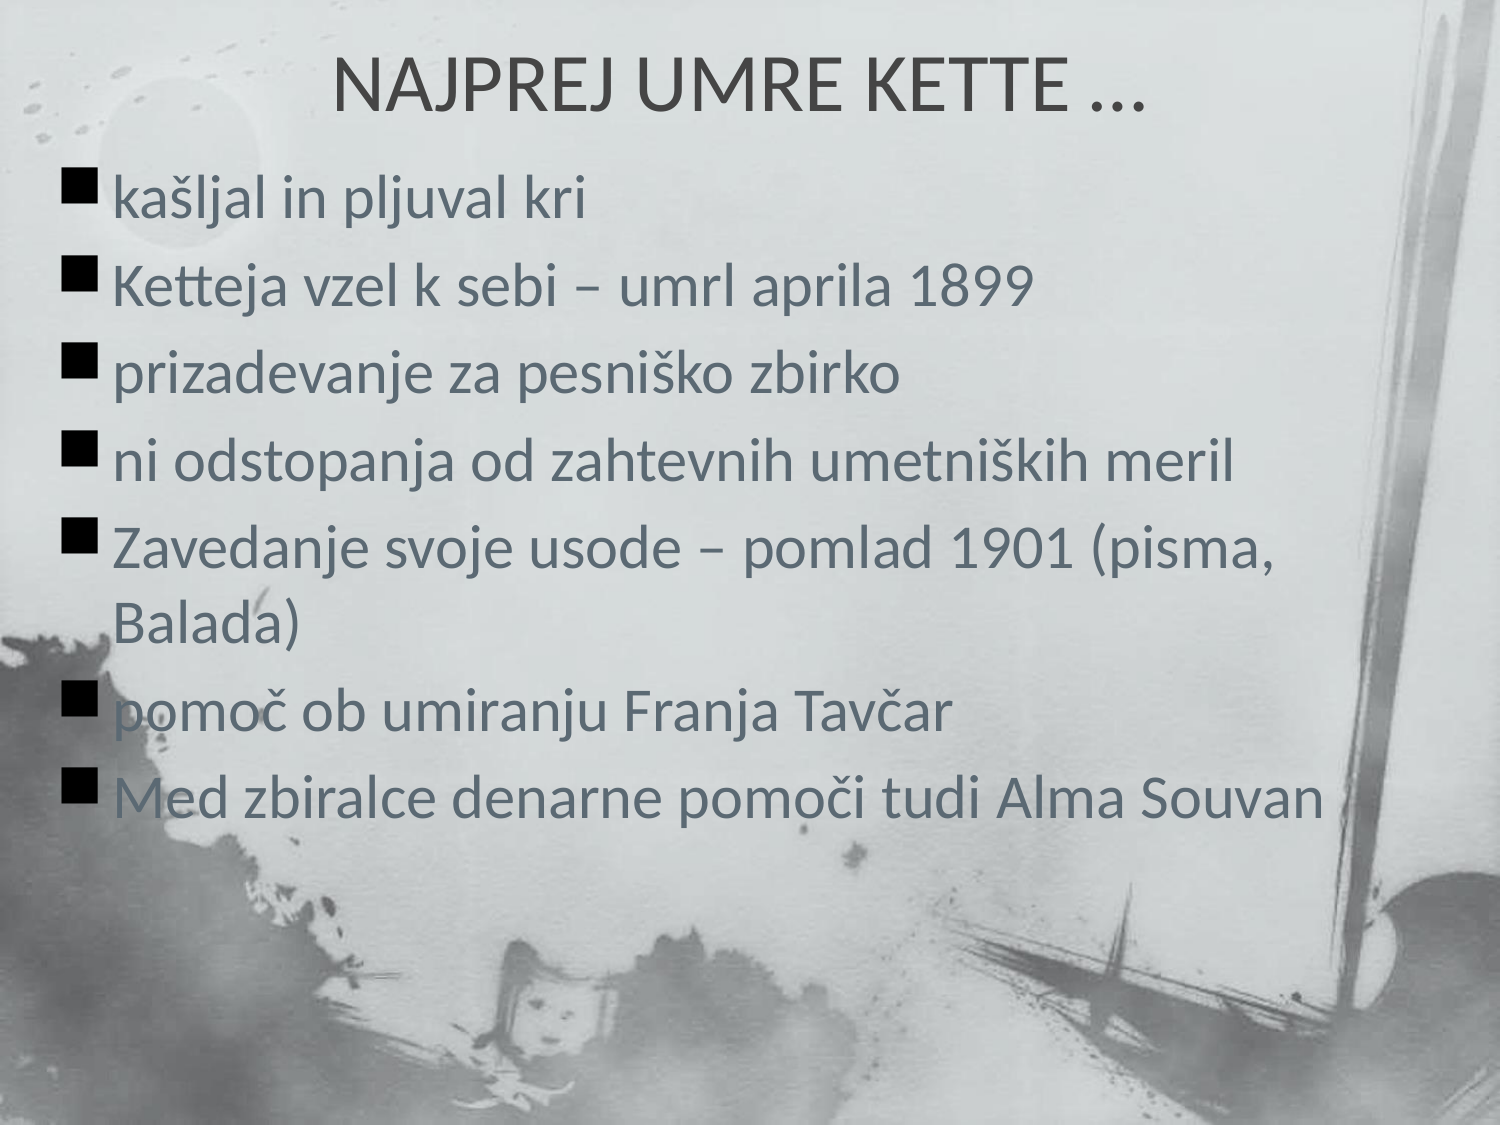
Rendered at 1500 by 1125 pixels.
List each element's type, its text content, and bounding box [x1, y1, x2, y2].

picture [0, 0, 1500, 1125]
title NAJPREJ UMRE KETTE … [64, 19, 1415, 138]
list kašljal in pljuval kri Ketteja vzel k sebi – umrl aprila 1899 prizadevanje za pesniško zbirko ni odstopanja od zahtevnih umetniških meril Zavedanje svoje usode – pomlad 1901 (pisma, Balada) pomoč ob umiranju Franja Tavčar Med zbiralce denarne pomoči tudi Alma Souvan [41, 148, 1425, 1005]
